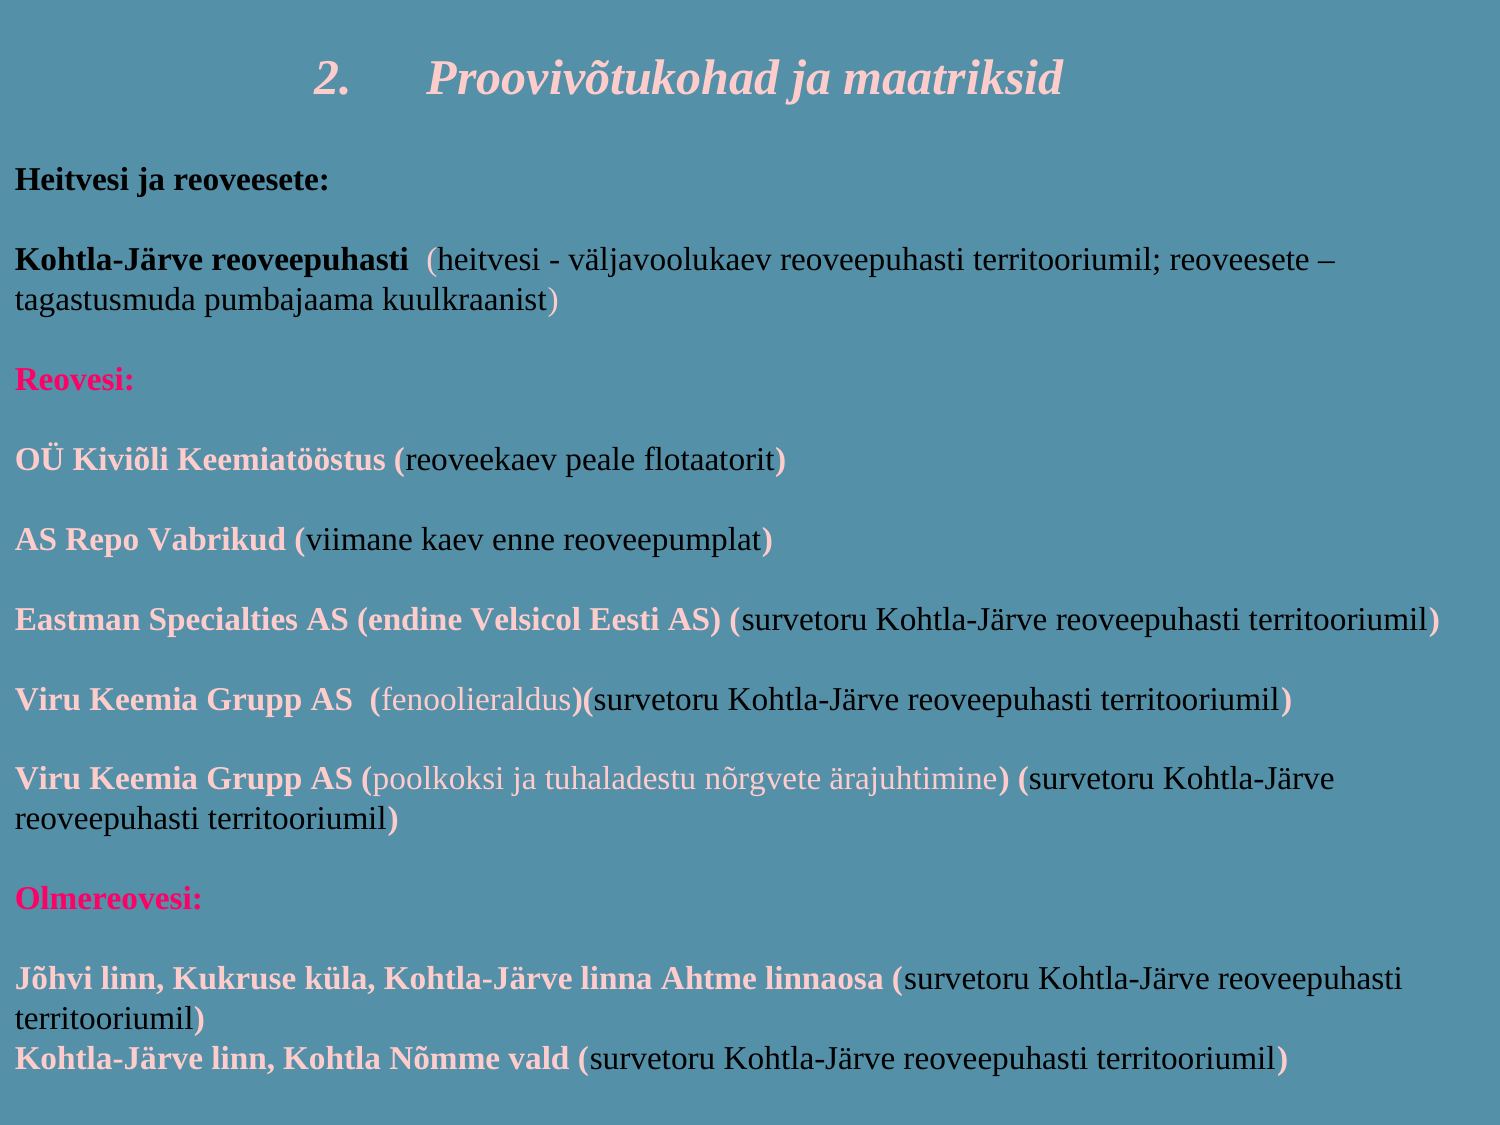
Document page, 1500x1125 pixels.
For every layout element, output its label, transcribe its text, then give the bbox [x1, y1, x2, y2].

text_box Heitvesi ja reoveesete: Kohtla-Järve reoveepuhasti (heitvesi - väljavoolukaev reoveepuhasti territooriumil; reoveesete – tagastusmuda pumbajaama kuulkraanist) Reovesi: OÜ Kiviõli Keemiatööstus (reoveekaev peale flotaatorit) AS Repo Vabrikud (viimane kaev enne reoveepumplat) Eastman Specialties AS (endine Velsicol Eesti AS) (survetoru Kohtla-Järve reoveepuhasti territooriumil) Viru Keemia Grupp AS (fenoolieraldus)(survetoru Kohtla-Järve reoveepuhasti territooriumil) Viru Keemia Grupp AS (poolkoksi ja tuhaladestu nõrgvete ärajuhtimine) (survetoru Kohtla-Järve reoveepuhasti territooriumil) Olmereovesi: Jõhvi linn, Kukruse küla, Kohtla-Järve linna Ahtme linnaosa (survetoru Kohtla-Järve reoveepuhasti territooriumil) Kohtla-Järve linn, Kohtla Nõmme vald (survetoru Kohtla-Järve reoveepuhasti territooriumil) [0, 149, 1500, 1125]
text_box 2. Proovivõtukohad ja maatriksid [287, 24, 1092, 113]
